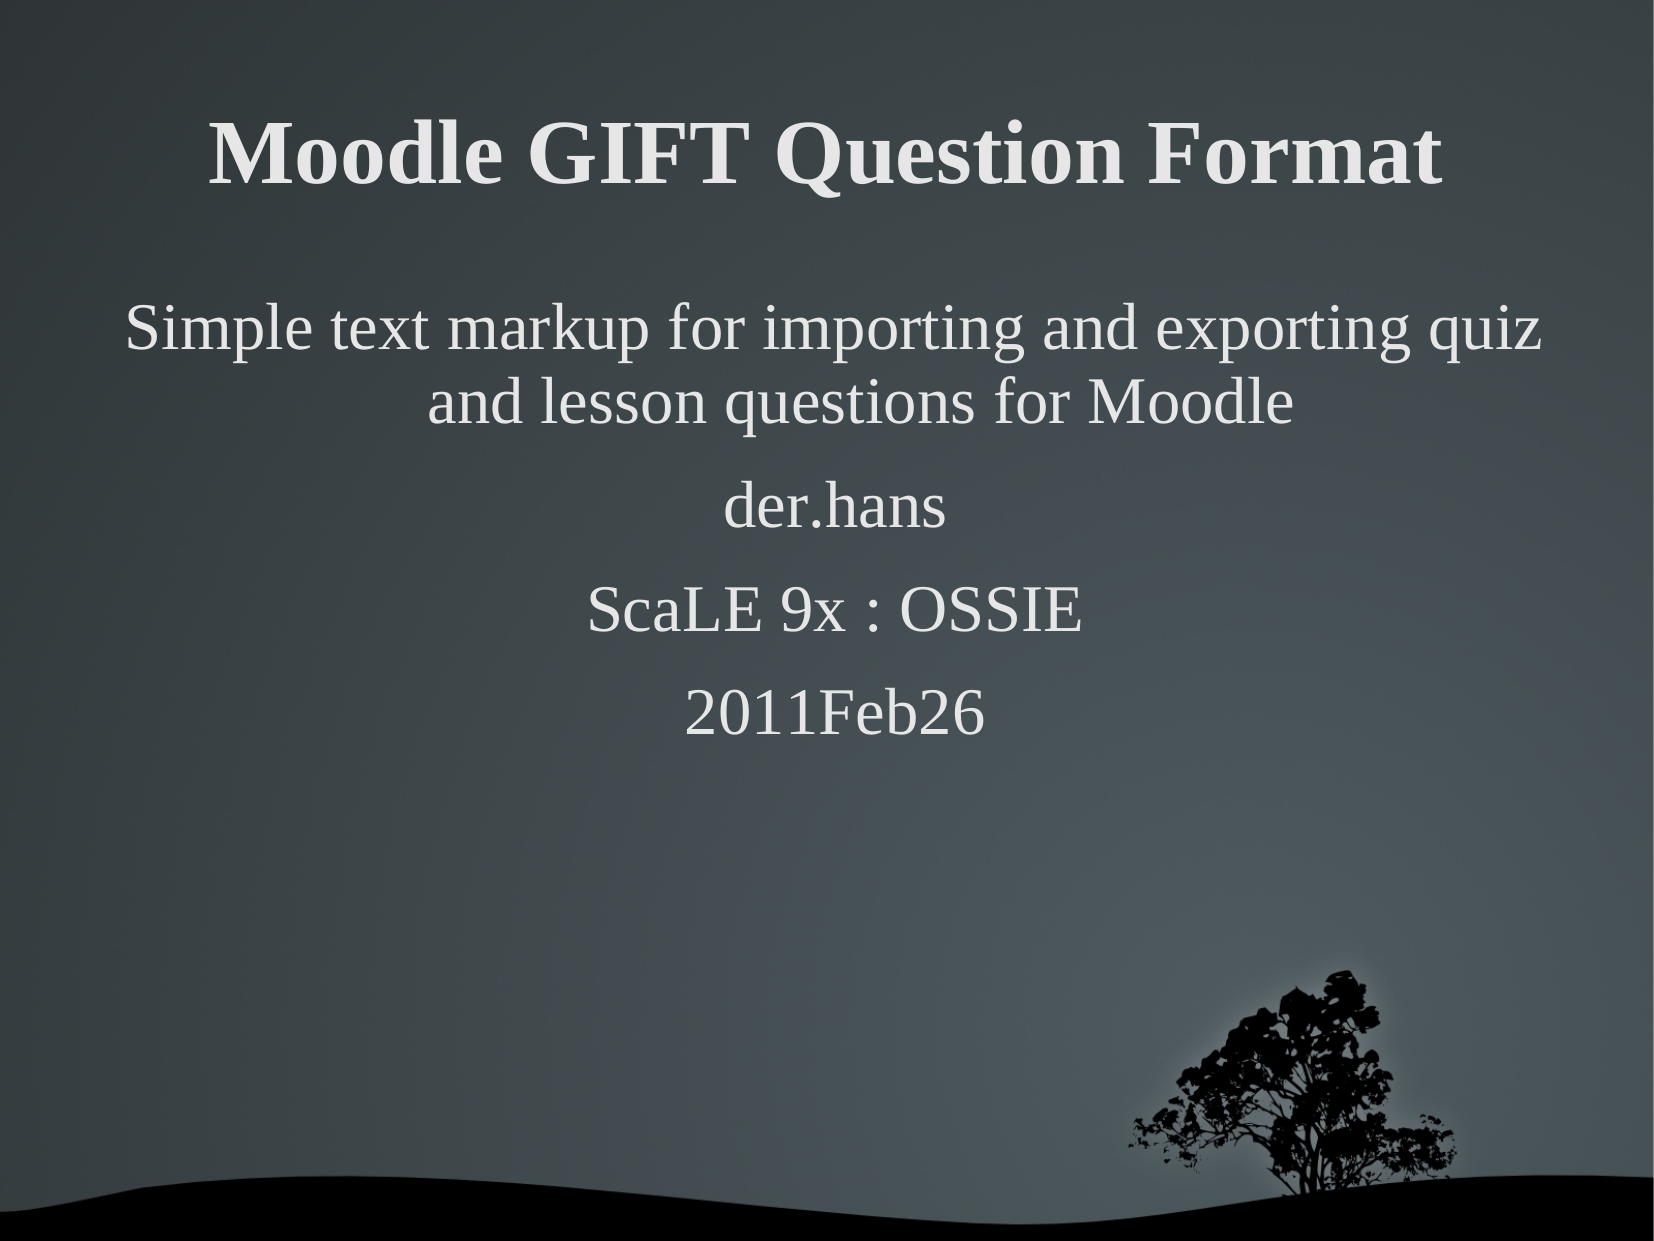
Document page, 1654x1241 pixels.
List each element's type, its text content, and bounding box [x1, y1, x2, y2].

title Moodle GIFT Question Format [82, 49, 1571, 257]
picture [0, 0, 1654, 1241]
list Simple text markup for importing and exporting quiz and lesson questions for Moodle der.hans ScaLE 9x : OSSIE 2011Feb26 [82, 290, 1571, 1109]
